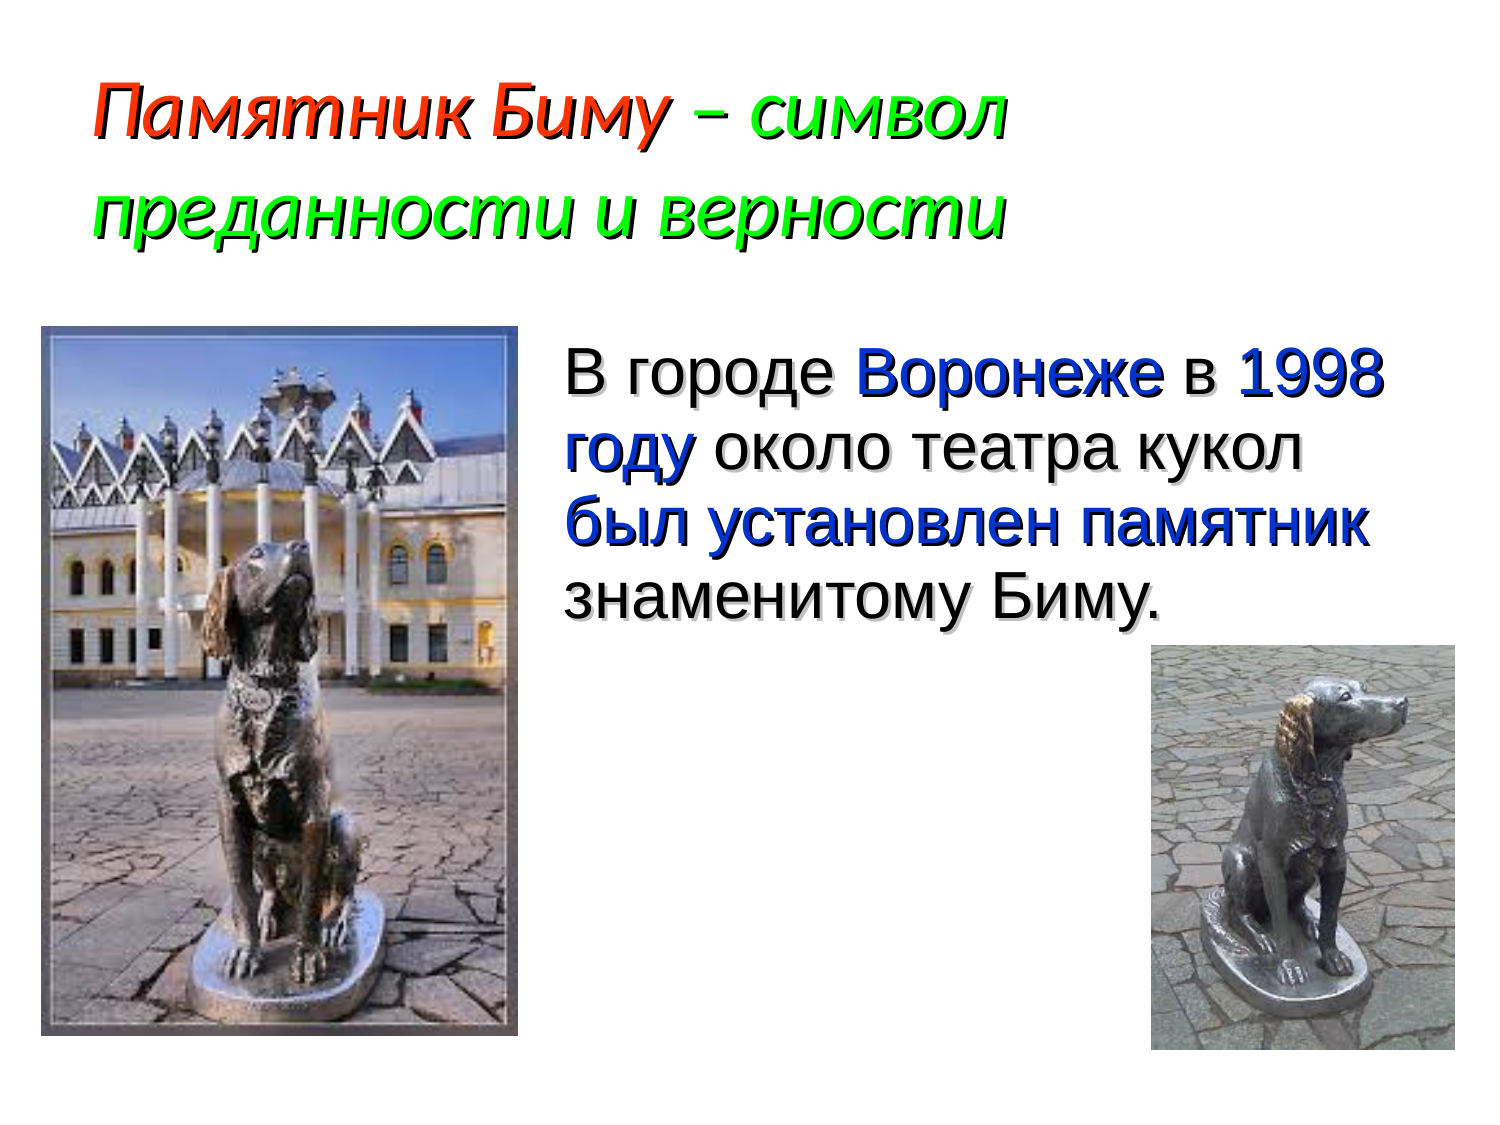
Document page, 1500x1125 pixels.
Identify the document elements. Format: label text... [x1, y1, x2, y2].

text_box В городе Воронеже в 1998 году около театра кукол был установлен памятник знаменитому Биму. [549, 326, 1441, 641]
picture [1151, 645, 1455, 1051]
title Памятник Биму – символ преданности и верности [75, 45, 1426, 233]
picture [41, 326, 518, 1036]
